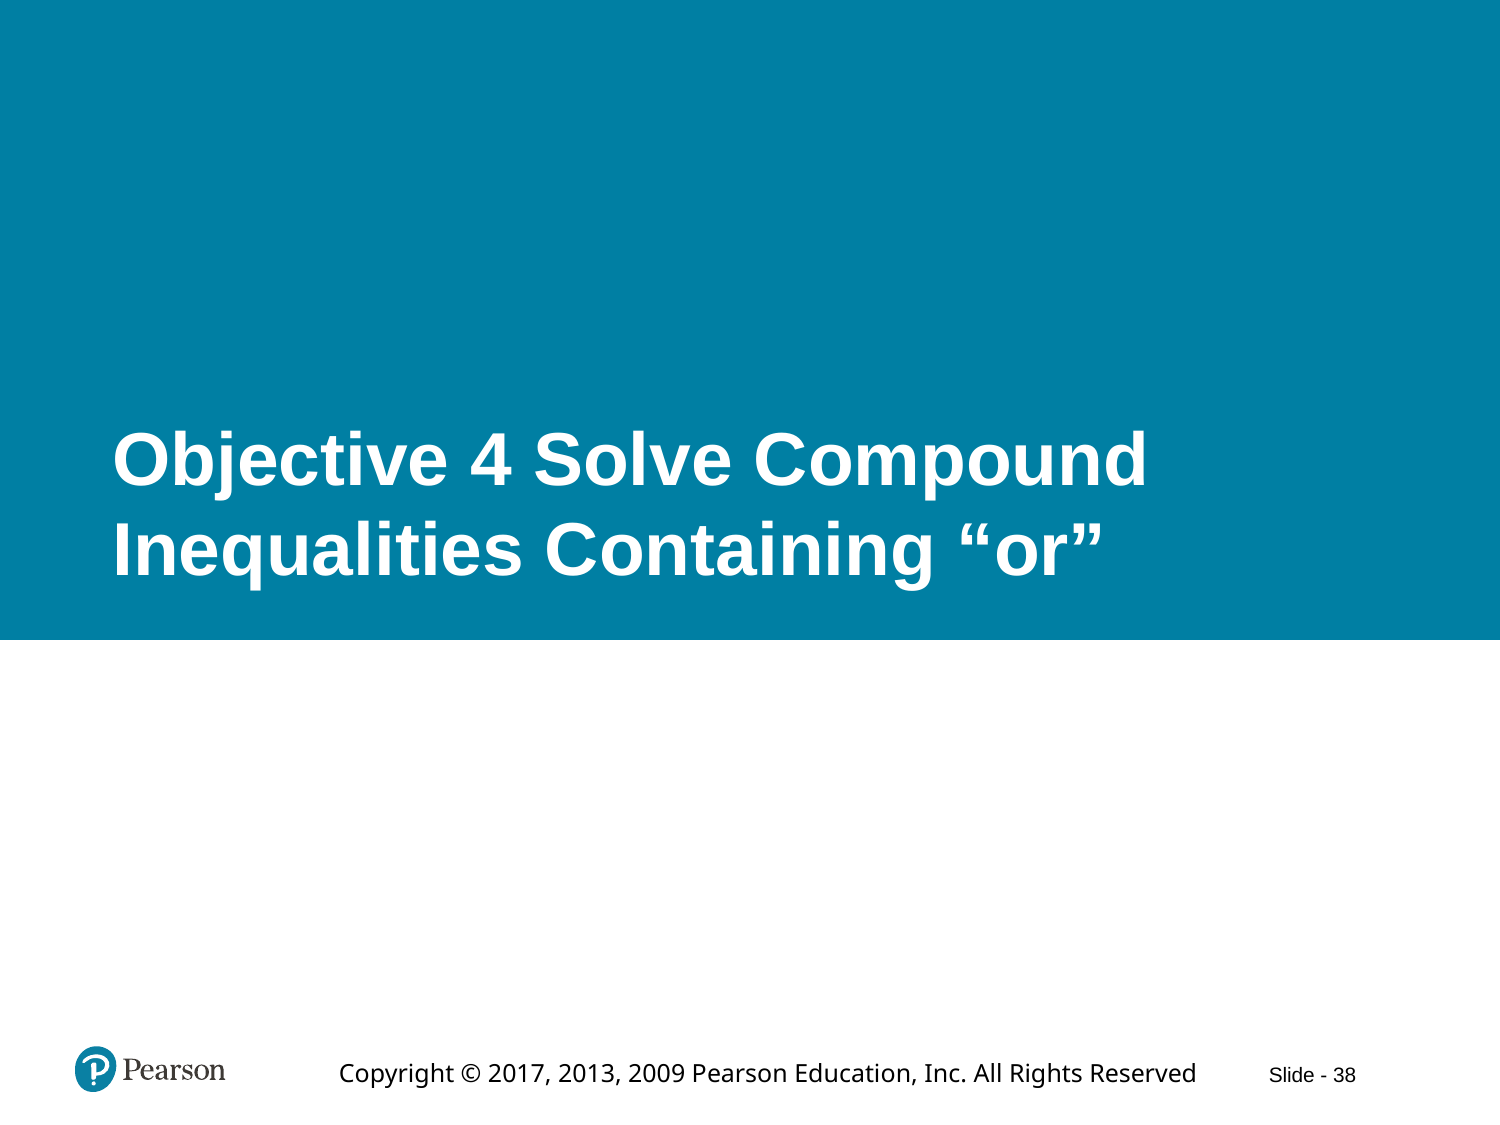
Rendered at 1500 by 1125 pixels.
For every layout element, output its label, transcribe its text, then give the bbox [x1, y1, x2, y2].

title Objective 4 Solve Compound Inequalities Containing “or” [112, 125, 1388, 591]
